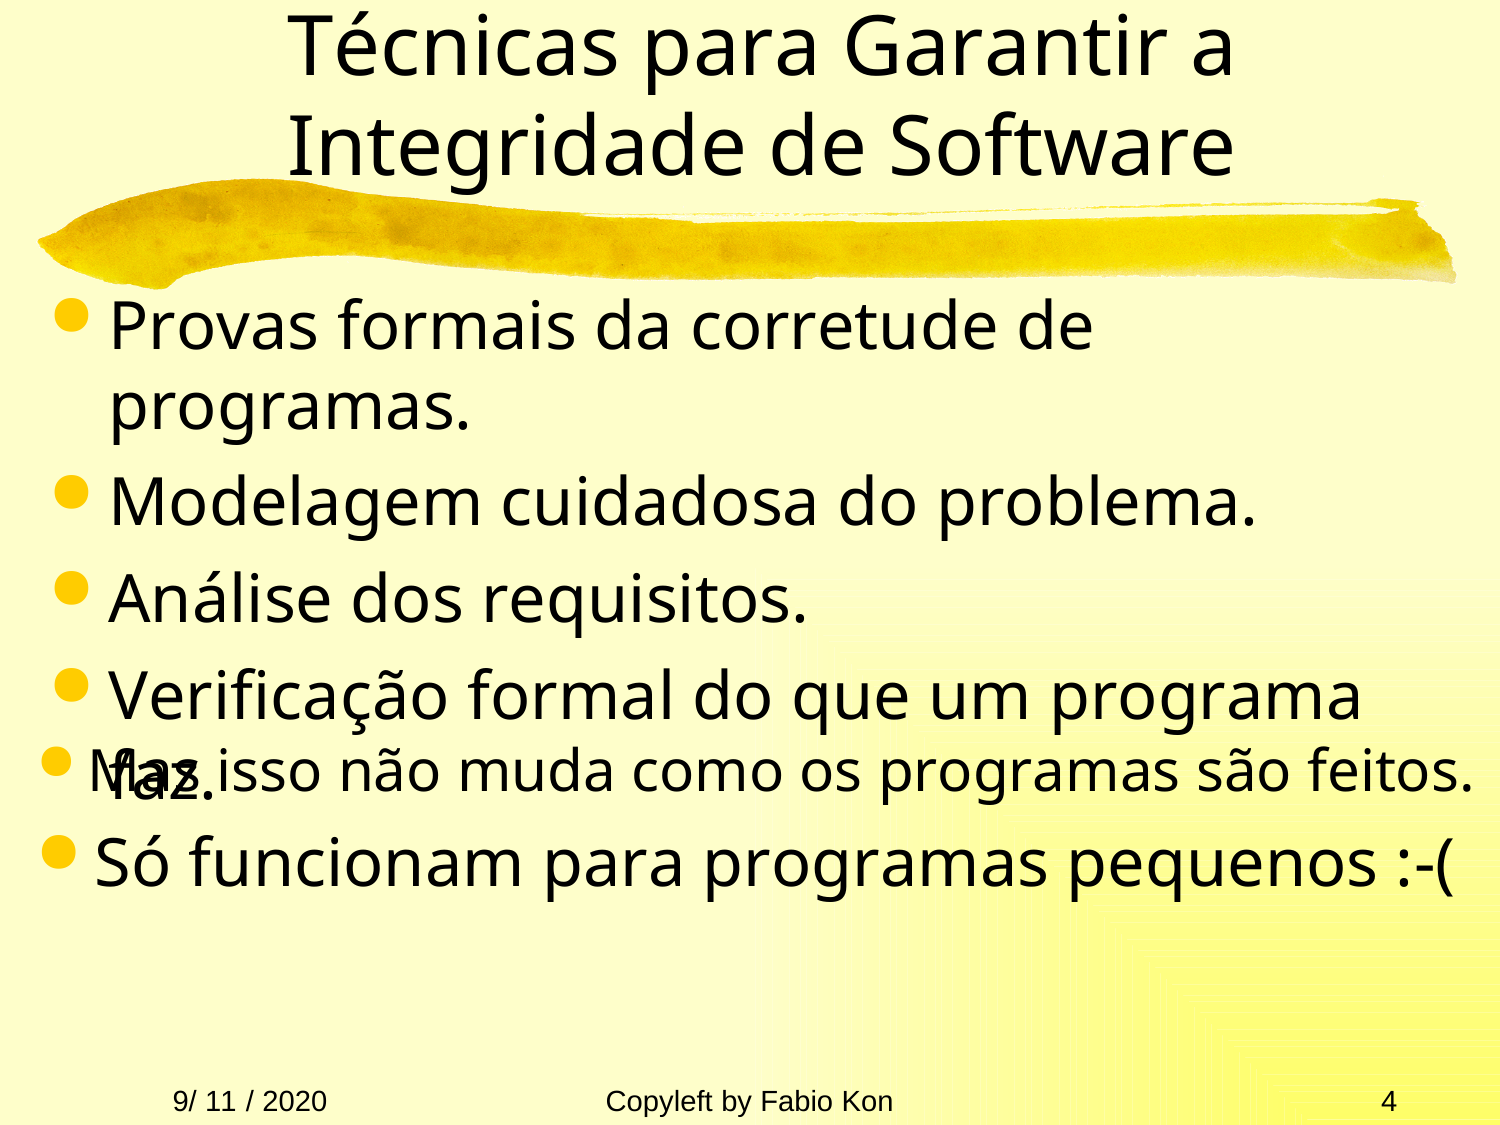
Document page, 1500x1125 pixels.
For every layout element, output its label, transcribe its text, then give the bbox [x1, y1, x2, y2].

title Técnicas para Garantir a Integridade de Software [125, 0, 1401, 200]
text_box Mas isso não muda como os programas são feitos. Só funcionam para programas pequenos :-( [24, 725, 1500, 908]
list Provas formais da corretude de programas. Modelagem cuidadosa do problema. Análise dos requisitos. Verificação formal do que um programa faz. [37, 274, 1463, 676]
picture [24, 174, 1463, 297]
